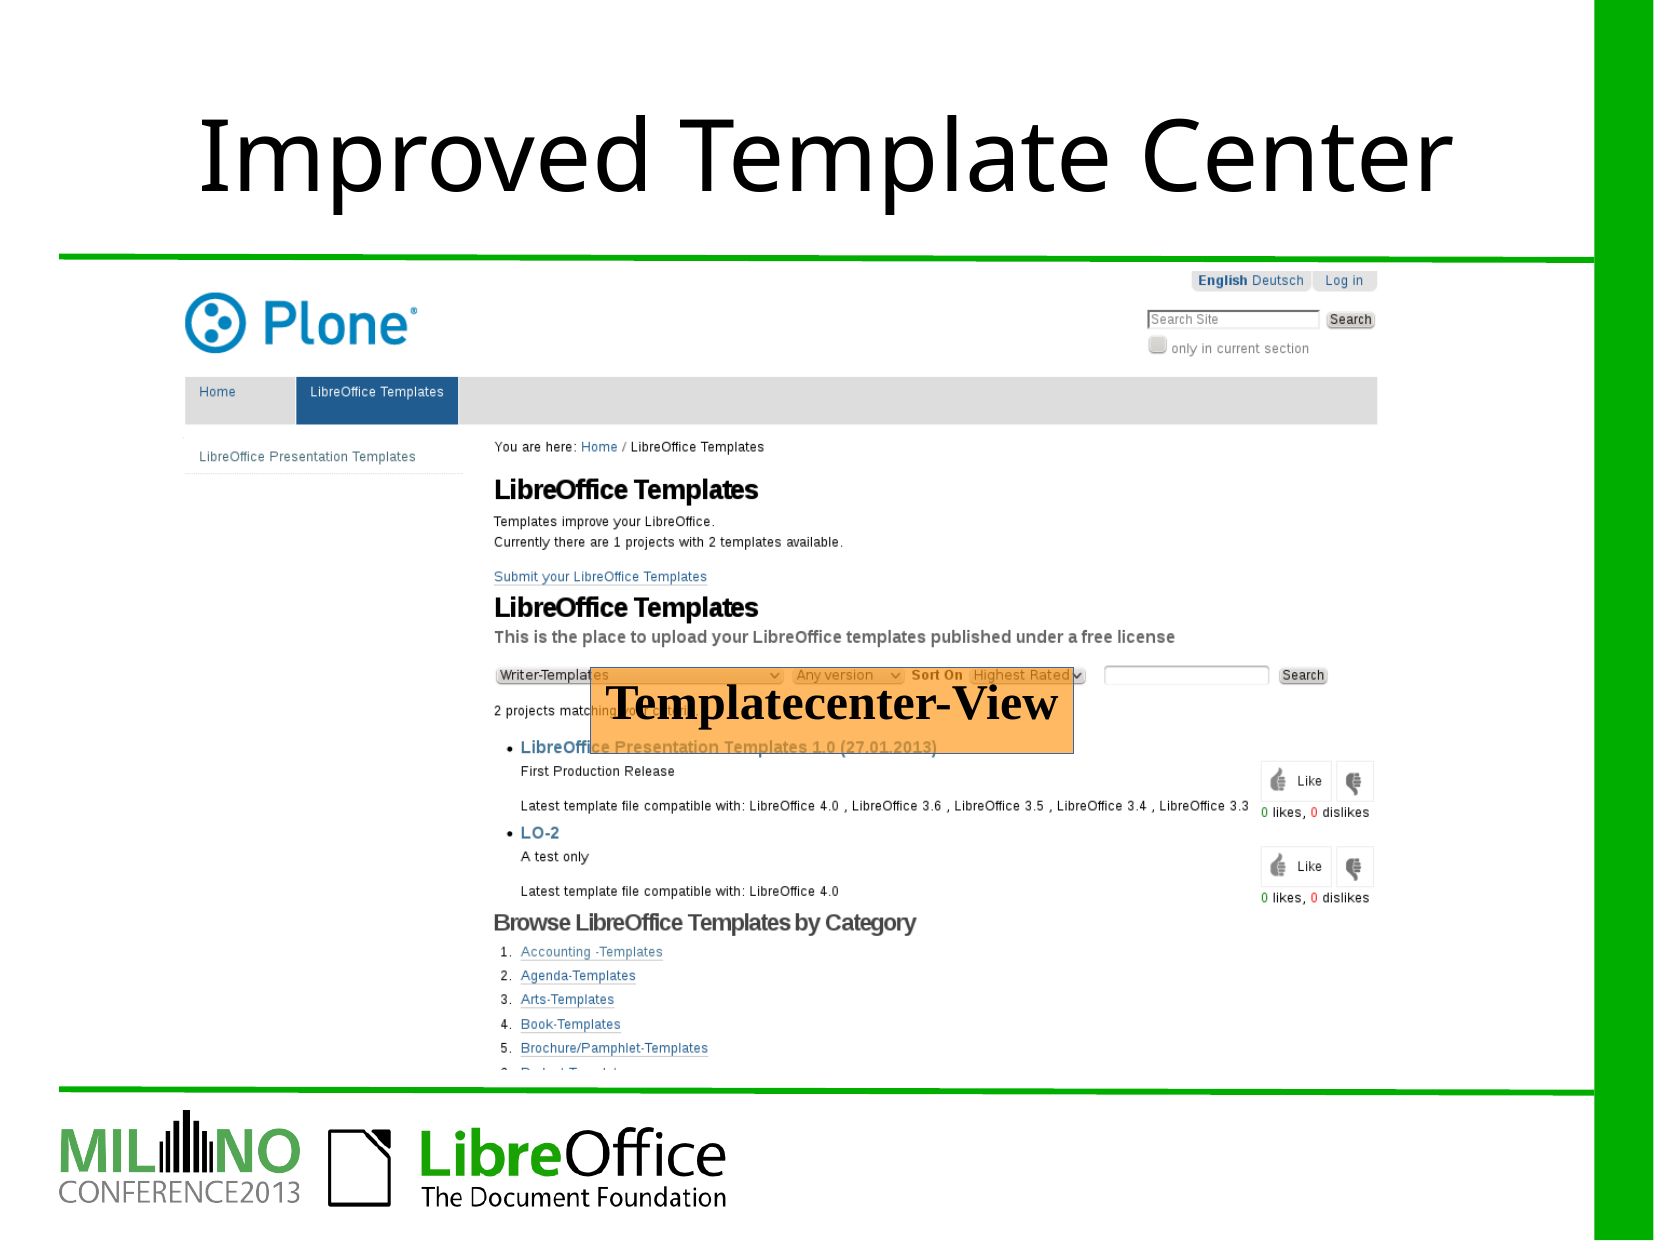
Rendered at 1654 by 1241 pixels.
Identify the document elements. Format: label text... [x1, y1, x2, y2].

text_box Templatecenter-View [590, 667, 1074, 754]
picture [182, 271, 1387, 1070]
picture [59, 1092, 756, 1241]
title Improved Template Center [82, 49, 1571, 257]
